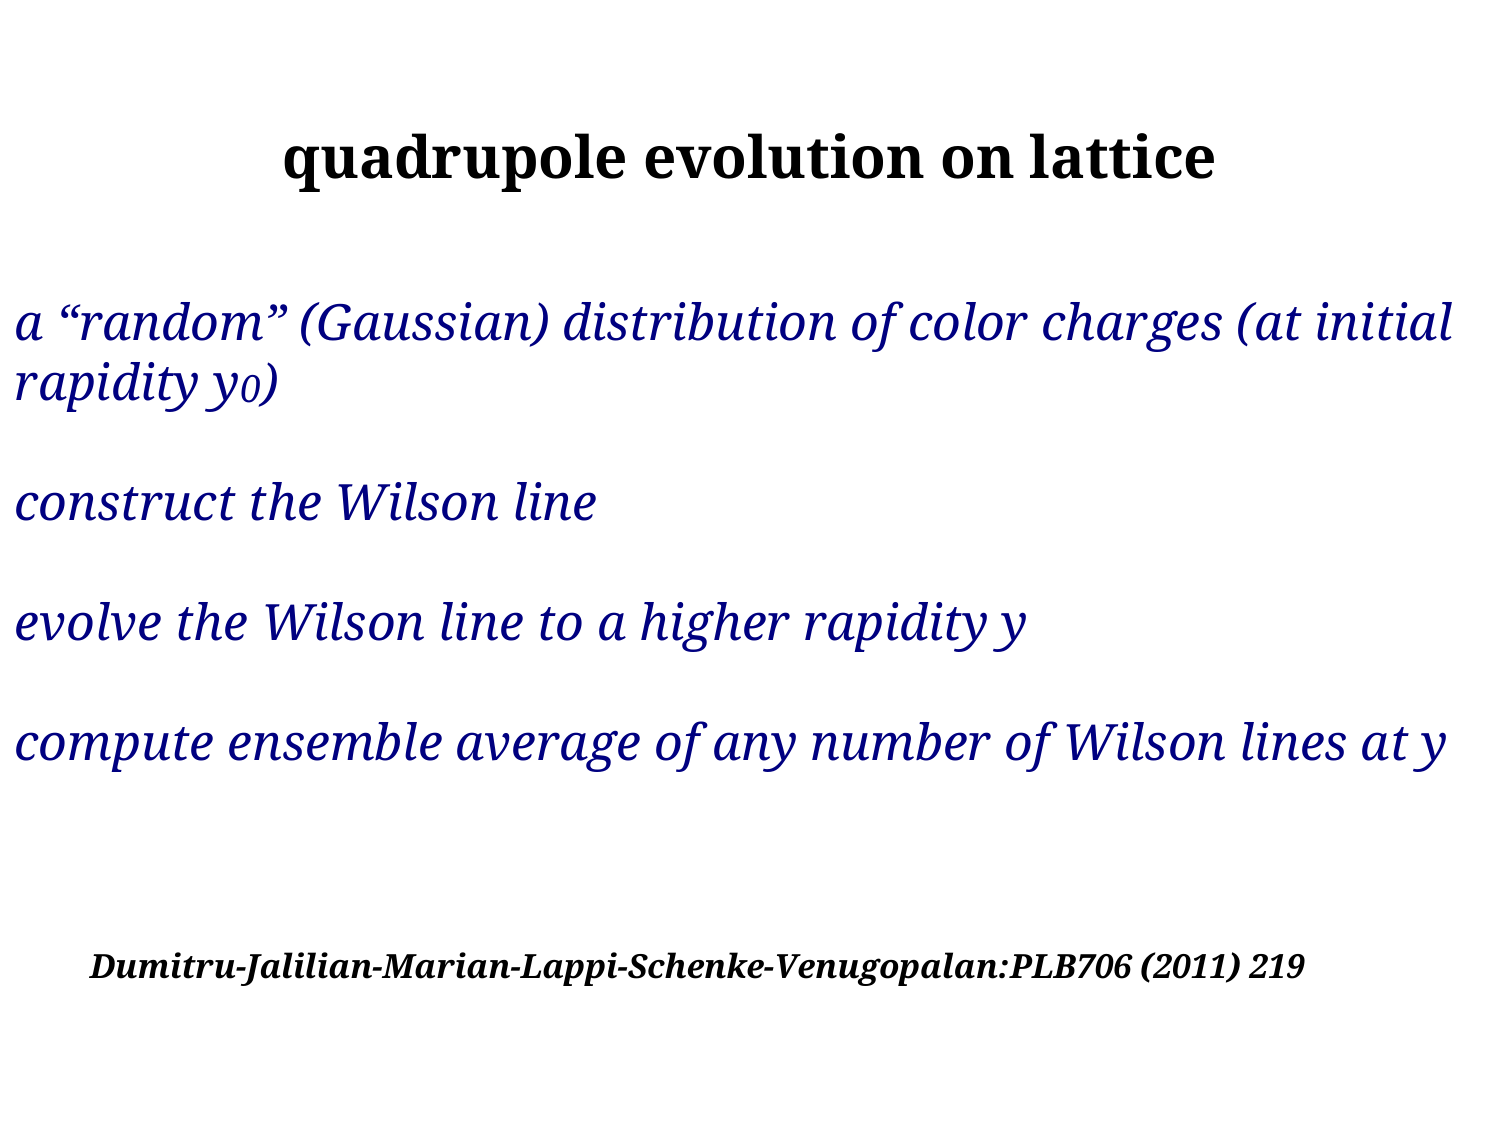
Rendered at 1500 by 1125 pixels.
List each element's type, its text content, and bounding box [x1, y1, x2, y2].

text_box a “random” (Gaussian) distribution of color charges (at initial rapidity y0) construct the Wilson line evolve the Wilson line to a higher rapidity y compute ensemble average of any number of Wilson lines at y [0, 282, 1500, 788]
text_box quadrupole evolution on lattice [0, 112, 1500, 198]
text_box Dumitru-Jalilian-Marian-Lappi-Schenke-Venugopalan:PLB706 (2011) 219 [75, 937, 1407, 993]
